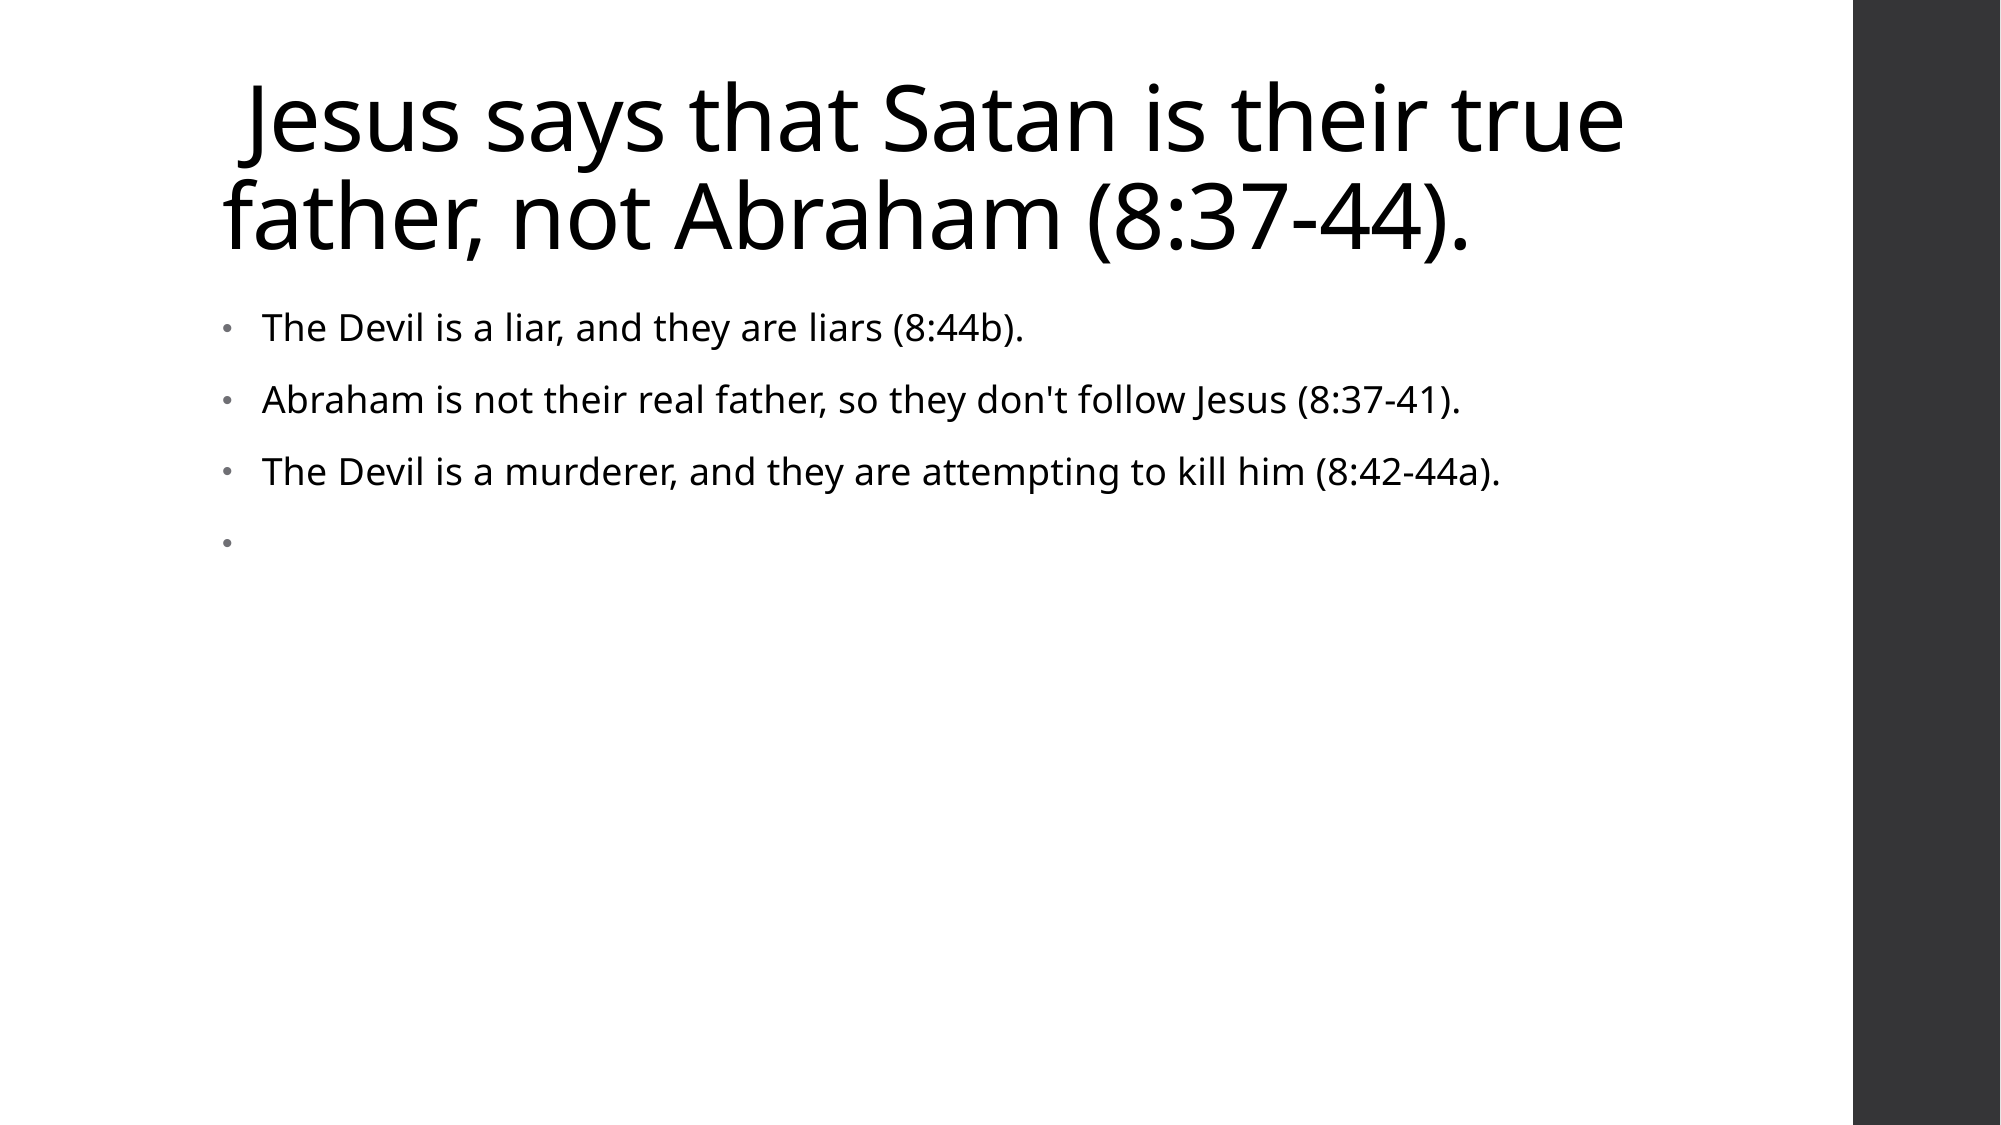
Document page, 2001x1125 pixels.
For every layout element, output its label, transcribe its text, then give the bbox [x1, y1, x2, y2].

list The Devil is a liar, and they are liars (8:44b). Abraham is not their real father, so they don't follow Jesus (8:37-41). The Devil is a murderer, and they are attempting to kill him (8:42-44a). [206, 299, 1617, 1014]
title Jesus says that Satan is their true father, not Abraham (8:37-44). [206, 60, 1797, 278]
